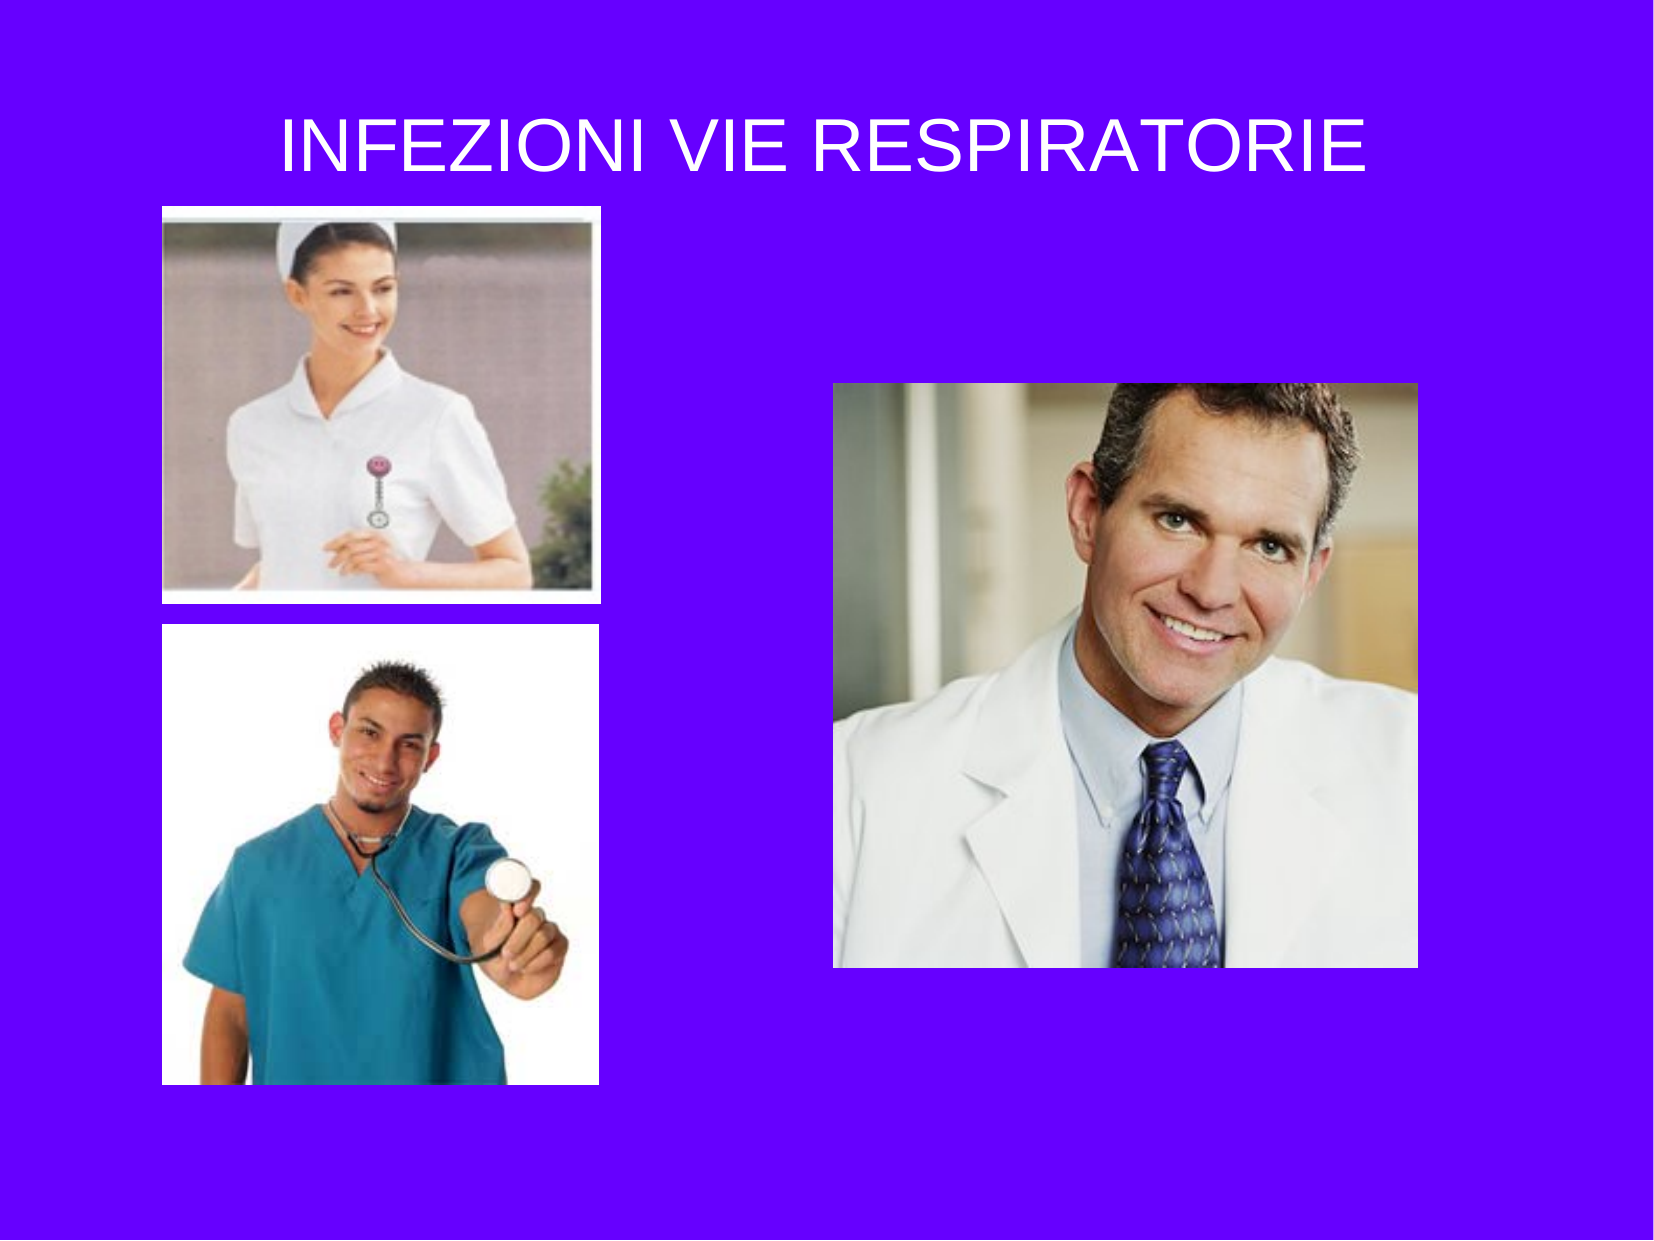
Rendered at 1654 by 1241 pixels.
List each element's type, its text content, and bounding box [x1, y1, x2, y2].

picture [162, 624, 599, 1085]
picture [833, 383, 1418, 968]
picture [162, 206, 601, 604]
title INFEZIONI VIE RESPIRATORIE [82, 56, 1566, 237]
